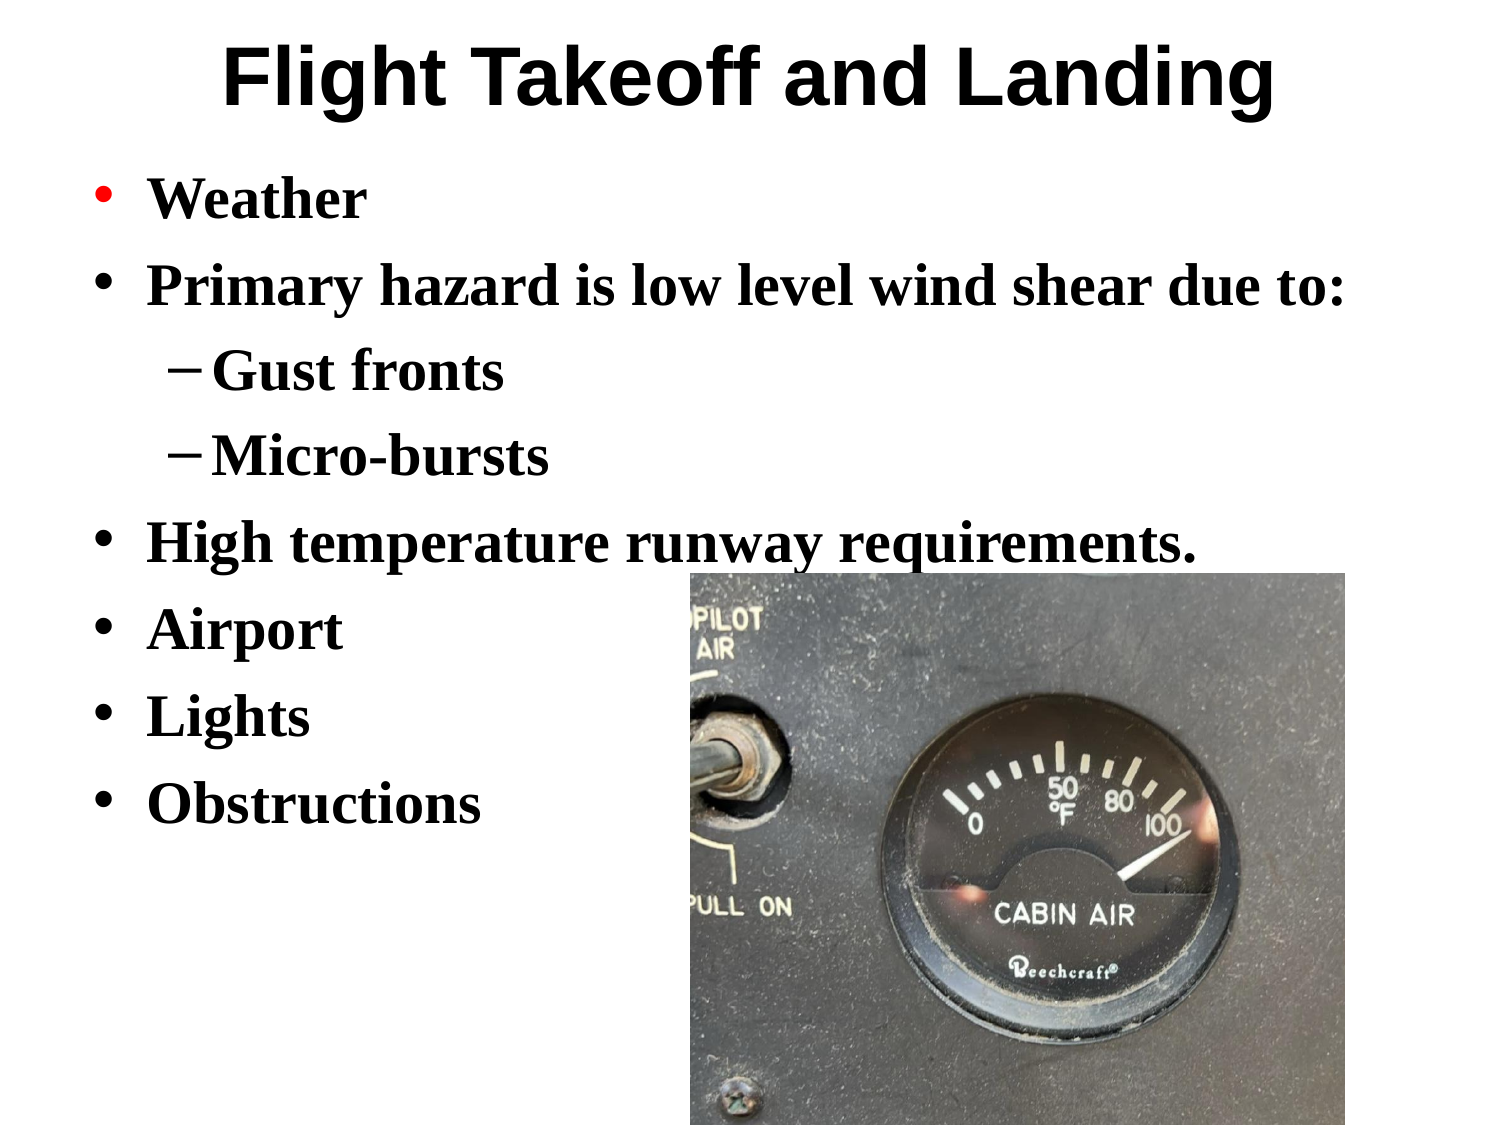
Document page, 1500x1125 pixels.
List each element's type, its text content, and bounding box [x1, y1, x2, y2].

text_box Flight Takeoff and Landing [0, 17, 1500, 127]
picture [690, 573, 1345, 1125]
text_box Weather Primary hazard is low level wind shear due to: Gust fronts Micro-bursts High temperature runway requirements. Airport Lights Obstructions [74, 150, 1425, 893]
